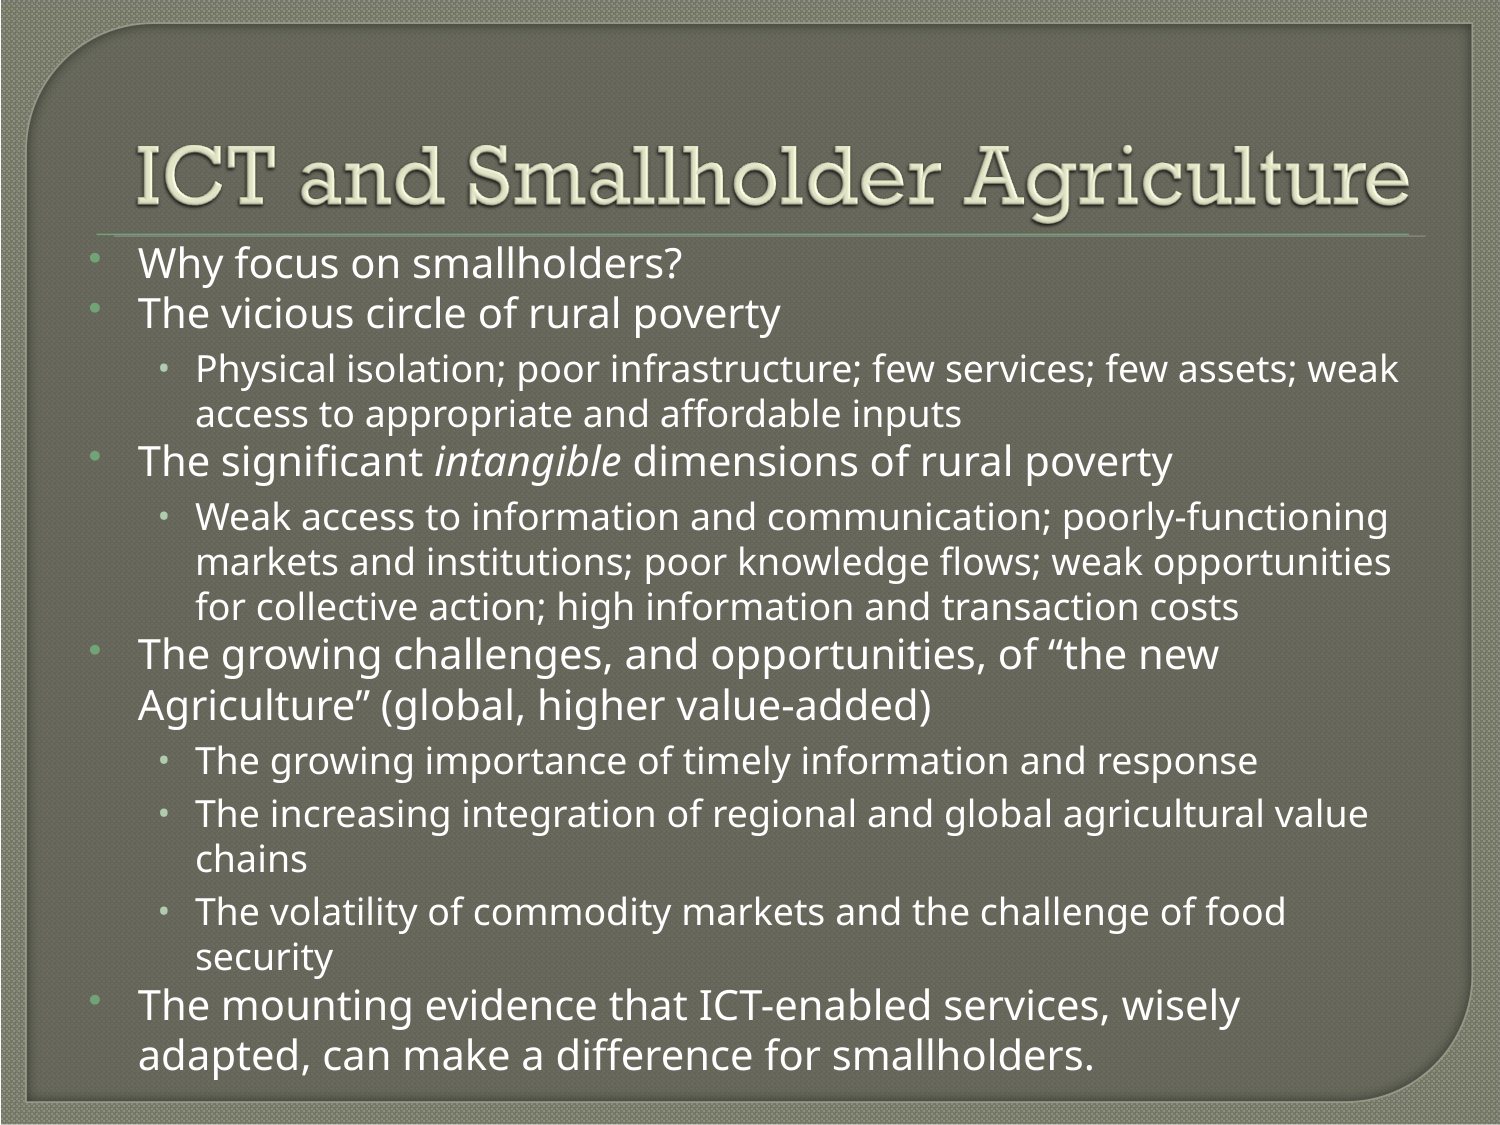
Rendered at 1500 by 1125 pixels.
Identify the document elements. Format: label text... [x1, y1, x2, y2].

picture [0, 0, 1500, 1125]
text_box [73, 40, 1427, 233]
list Why focus on smallholders? The vicious circle of rural poverty Physical isolation; poor infrastructure; few services; few assets; weak access to appropriate and affordable inputs The significant intangible dimensions of rural poverty Weak access to information and communication; poorly-functioning markets and institutions; poor knowledge flows; weak opportunities for collective action; high information and transaction costs The growing challenges, and opportunities, of “the new Agriculture” (global, higher value-added) The growing importance of timely information and response The increasing integration of regional and global agricultural value chains The volatility of commodity markets and the challenge of food security The mounting evidence that ICT-enabled services, wisely adapted, can make a difference for smallholders. [75, 229, 1426, 1092]
